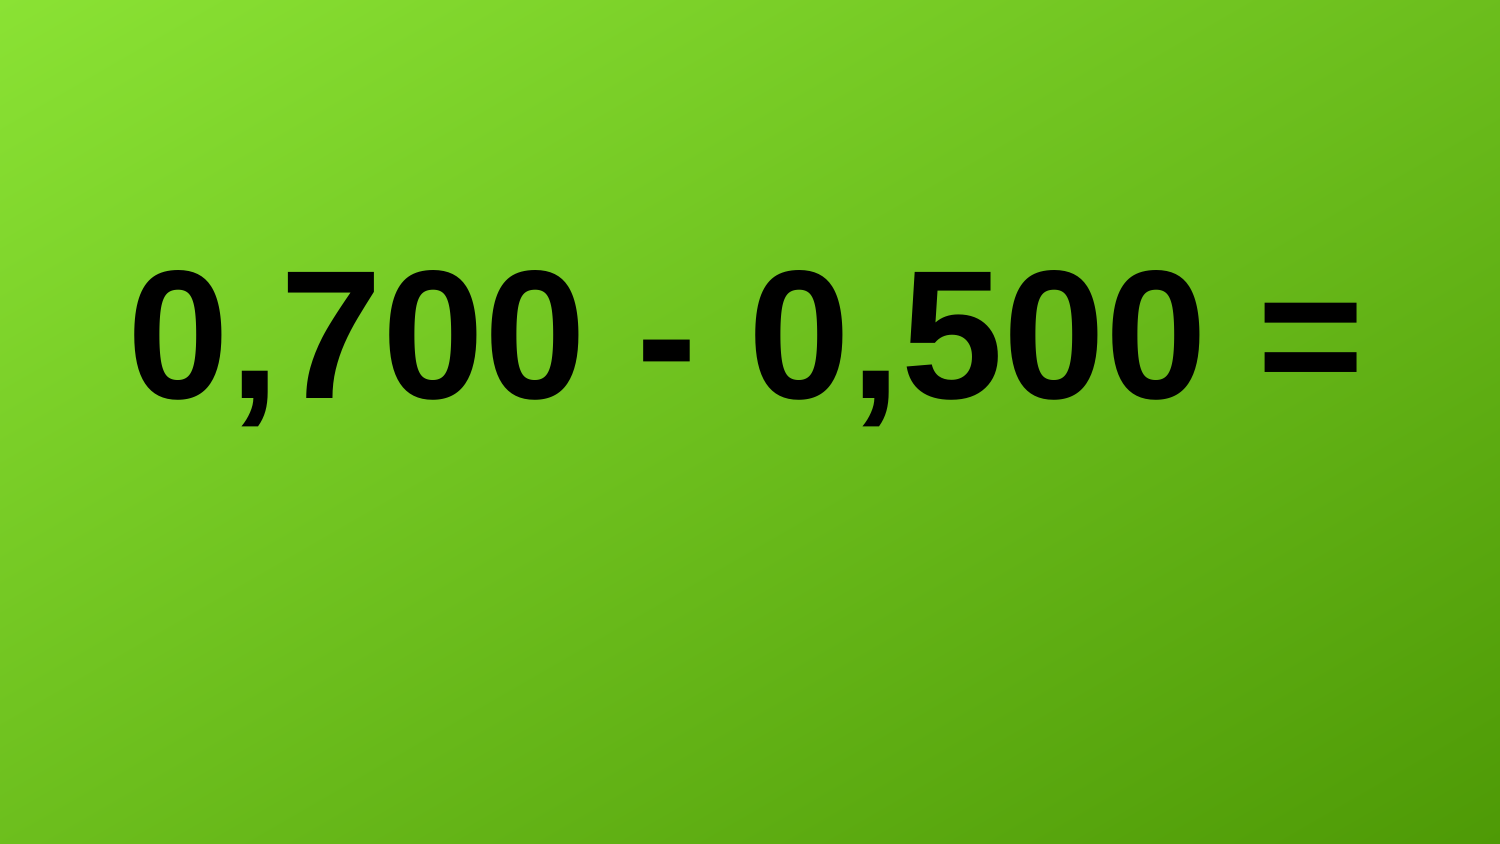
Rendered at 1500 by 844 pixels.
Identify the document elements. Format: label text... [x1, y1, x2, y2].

title 0,700 - 0,500 = [112, 259, 1388, 450]
